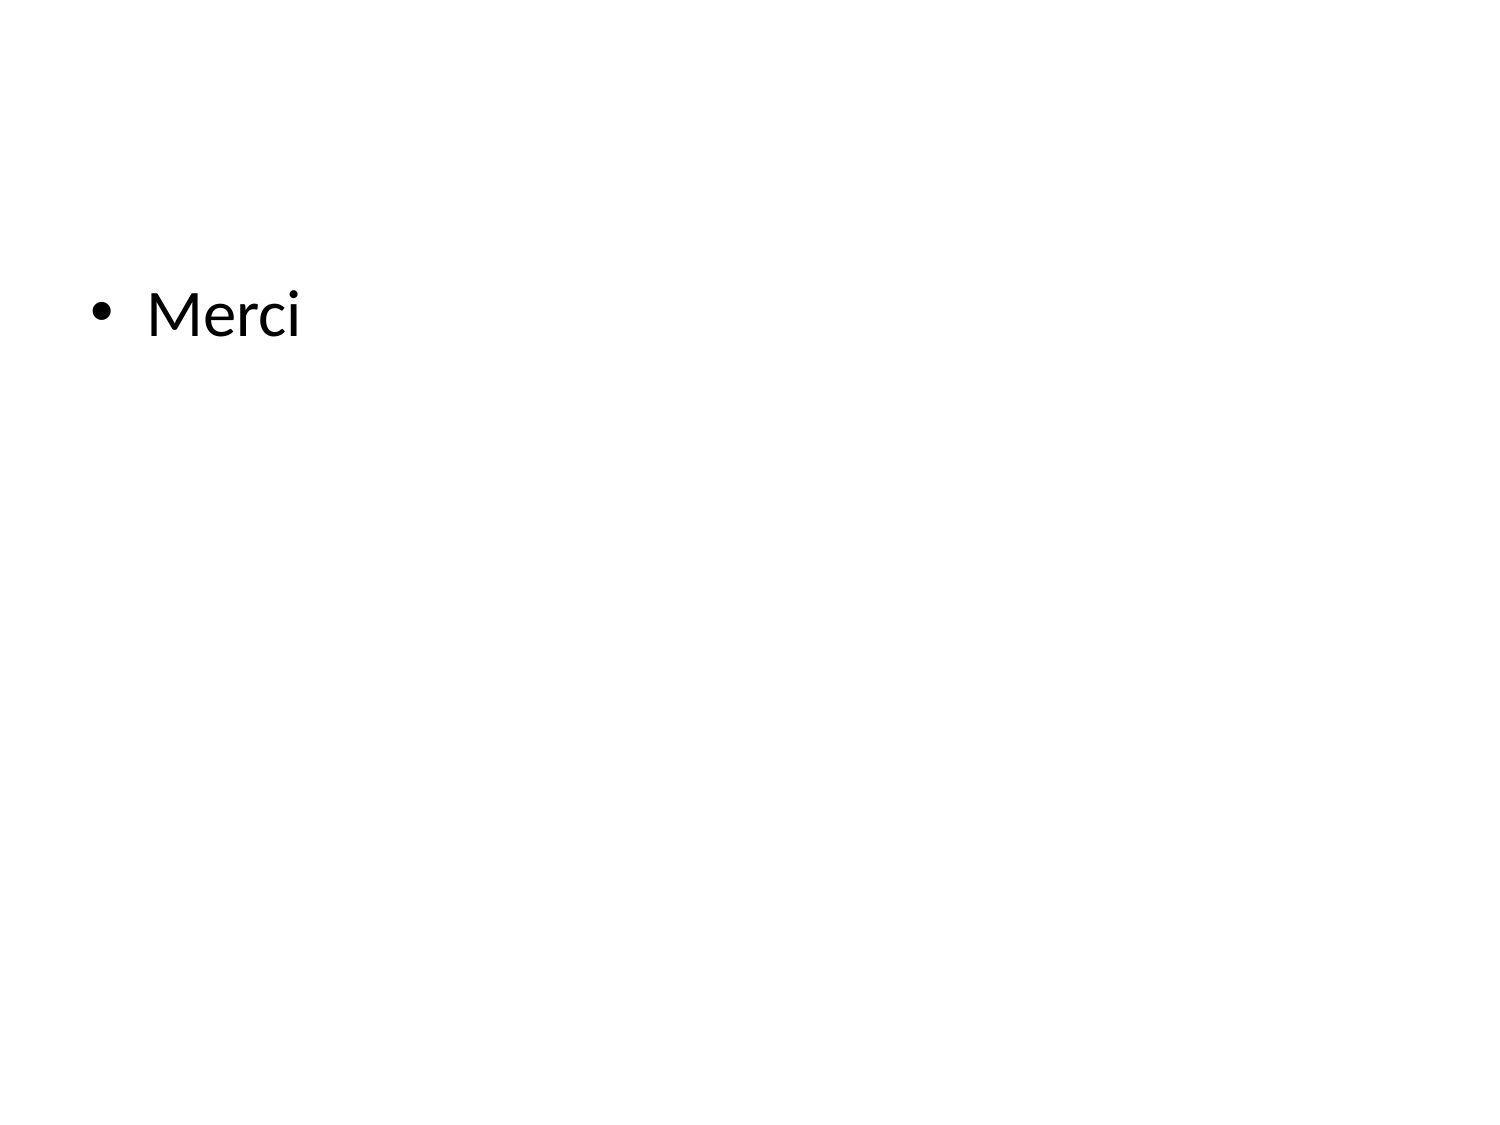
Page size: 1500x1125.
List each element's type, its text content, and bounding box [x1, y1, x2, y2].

list Merci [75, 262, 1425, 1005]
